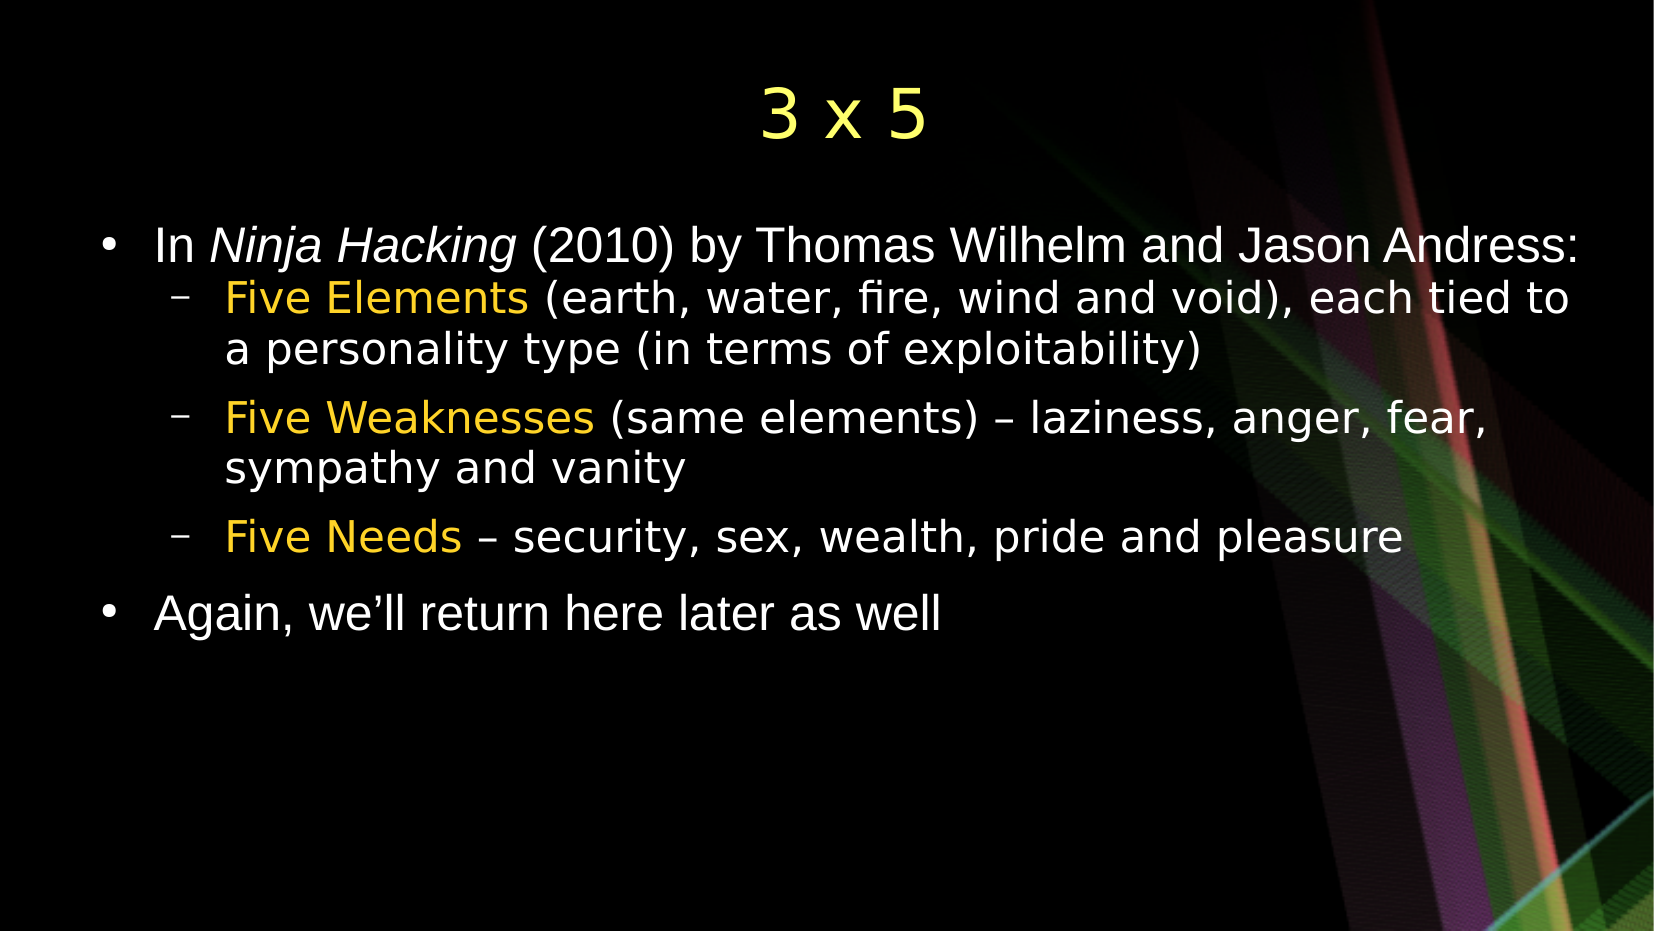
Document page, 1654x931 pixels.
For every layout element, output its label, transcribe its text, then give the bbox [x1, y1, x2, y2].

picture [0, 0, 1654, 931]
title 3 x 5 [82, 37, 1607, 193]
list In Ninja Hacking (2010) by Thomas Wilhelm and Jason Andress: Five Elements (earth, water, fire, wind and void), each tied to a personality type (in terms of exploitability) Five Weaknesses (same elements) – laziness, anger, fear, sympathy and vanity Five Needs – security, sex, wealth, pride and pleasure Again, we’ll return here later as well [82, 217, 1607, 898]
